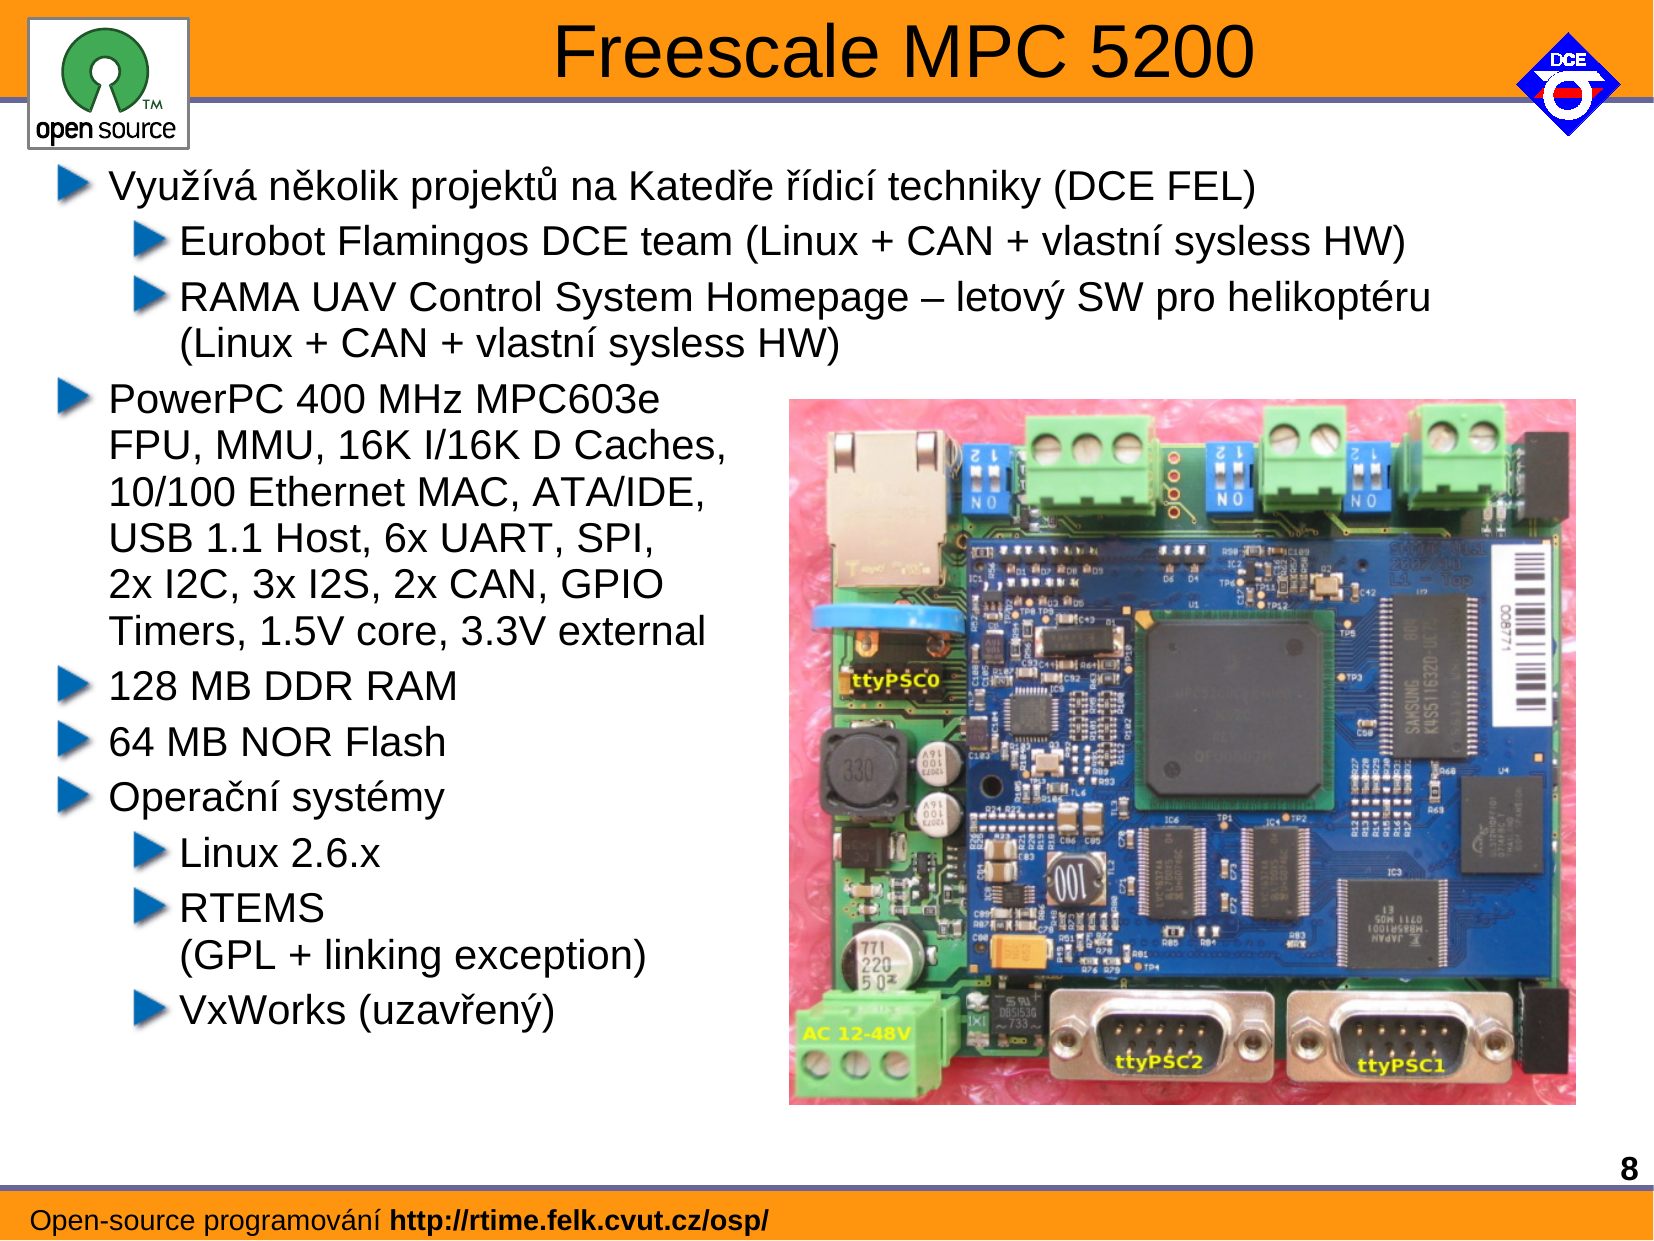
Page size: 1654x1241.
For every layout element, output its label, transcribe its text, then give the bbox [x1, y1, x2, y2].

picture [789, 399, 1576, 1105]
list Využívá několik projektů na Katedře řídicí techniky (DCE FEL) Eurobot Flamingos DCE team (Linux + CAN + vlastní sysless HW) RAMA UAV Control System Homepage – letový SW pro helikoptéru (Linux + CAN + vlastní sysless HW) PowerPC 400 MHz MPC603e FPU, MMU, 16K I/16K D Caches, 10/100 Ethernet MAC, ATA/IDE, USB 1.1 Host, 6x UART, SPI, 2x I2C, 3x I2S, 2x CAN, GPIO Timers, 1.5V core, 3.3V external 128 MB DDR RAM 64 MB NOR Flash Operační systémy Linux 2.6.x RTEMS (GPL + linking exception) VxWorks (uzavřený) [37, 162, 1578, 1168]
title Freescale MPC 5200 [178, 4, 1631, 98]
